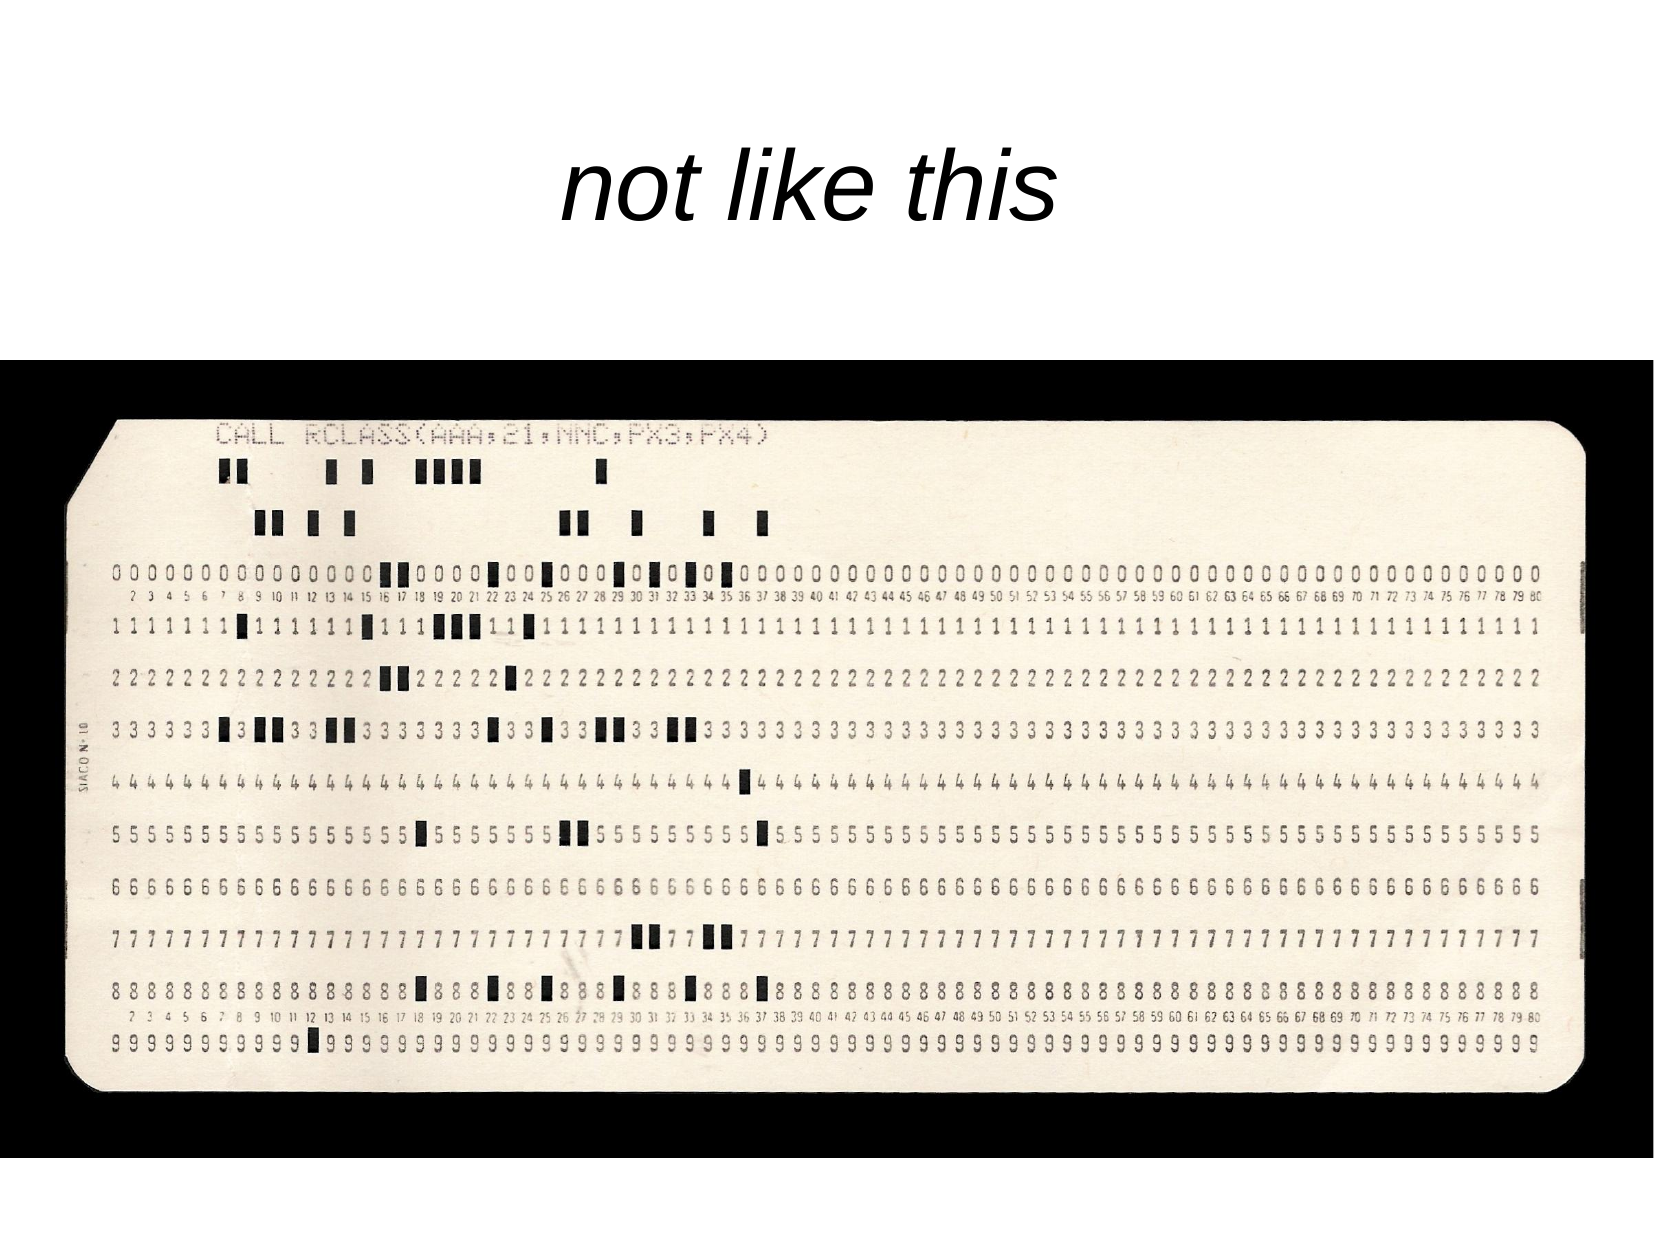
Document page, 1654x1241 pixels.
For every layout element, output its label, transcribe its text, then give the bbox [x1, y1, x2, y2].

text_box not like this [82, 129, 1538, 456]
picture [0, 360, 1654, 1158]
